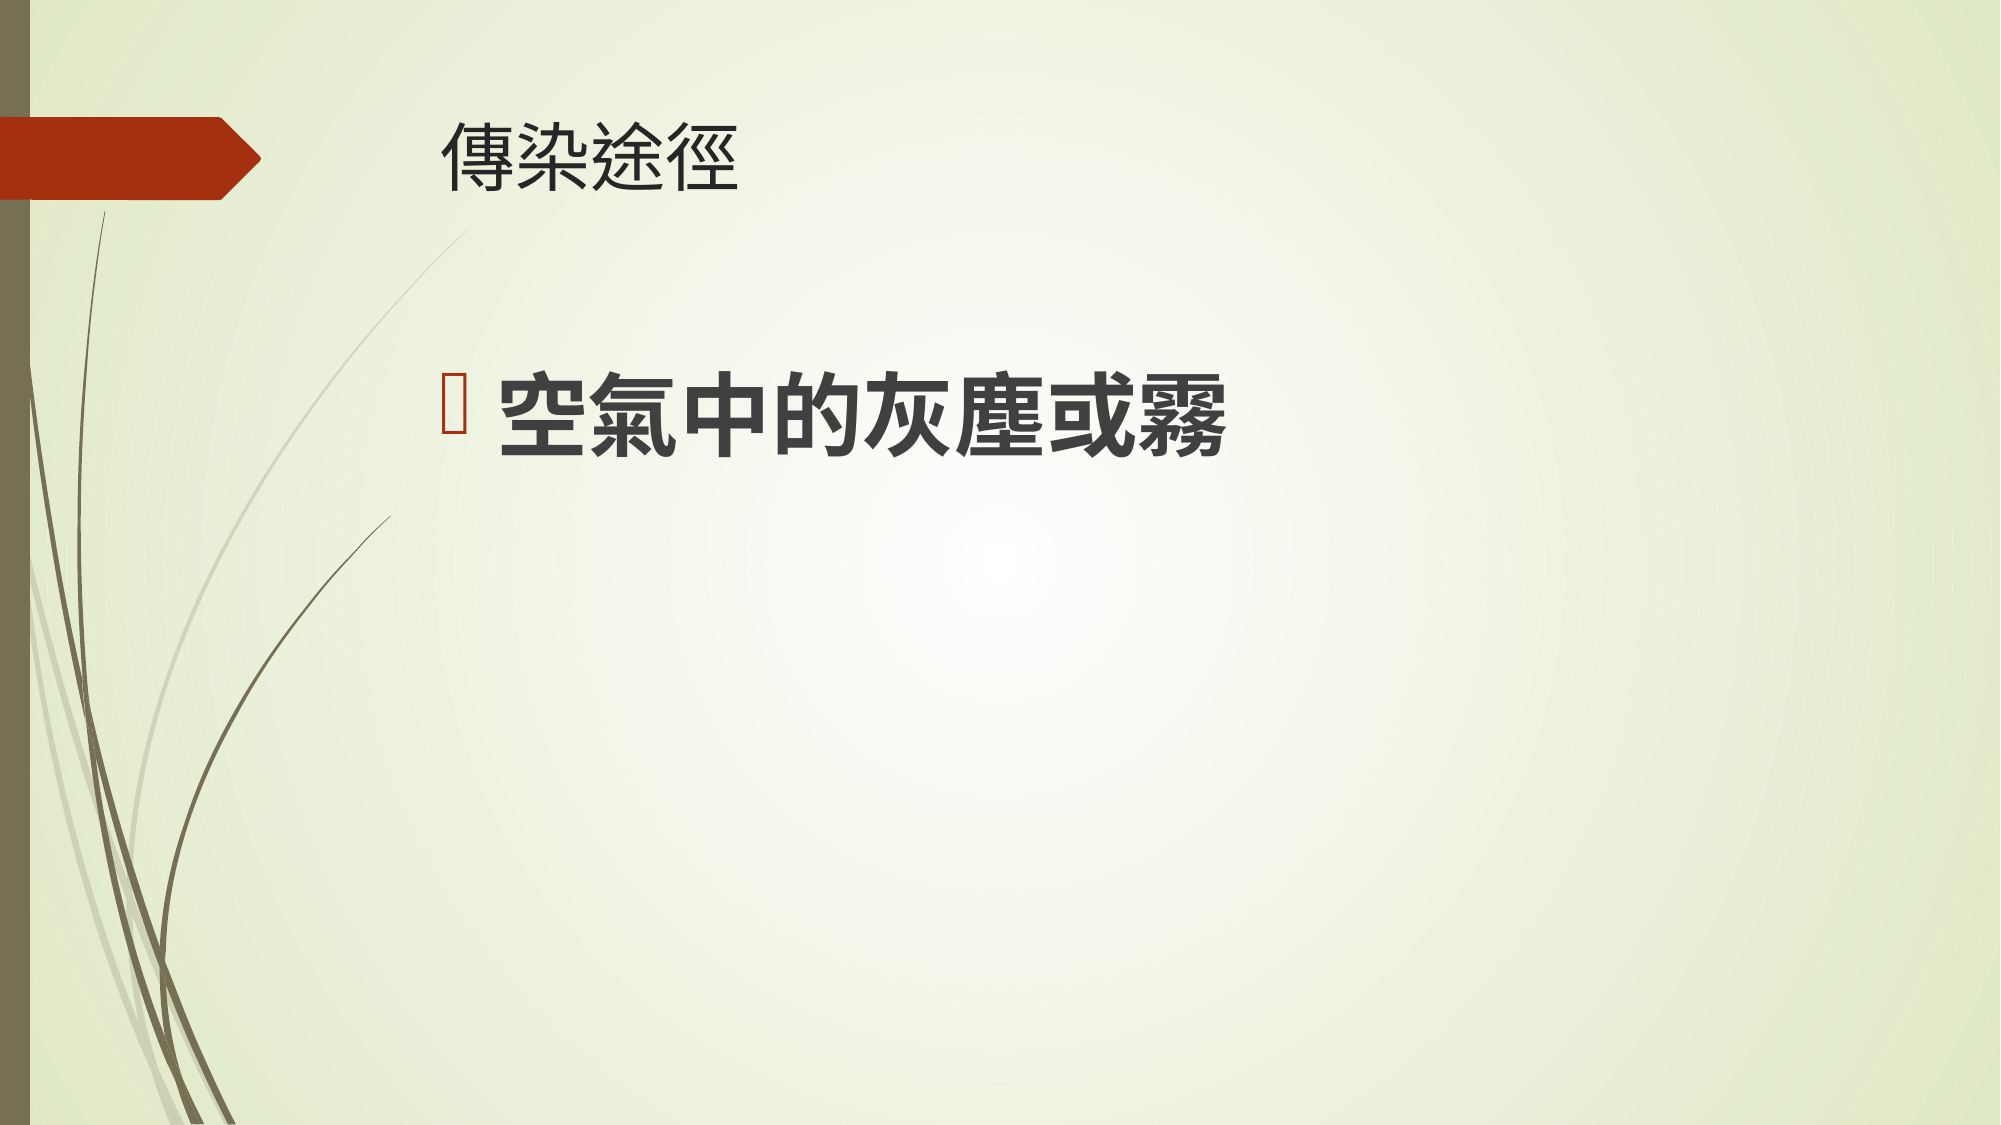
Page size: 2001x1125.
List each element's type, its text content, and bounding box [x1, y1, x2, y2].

title 傳染途徑 [425, 102, 1888, 313]
list 空氣中的灰塵或霧 [424, 350, 1888, 970]
